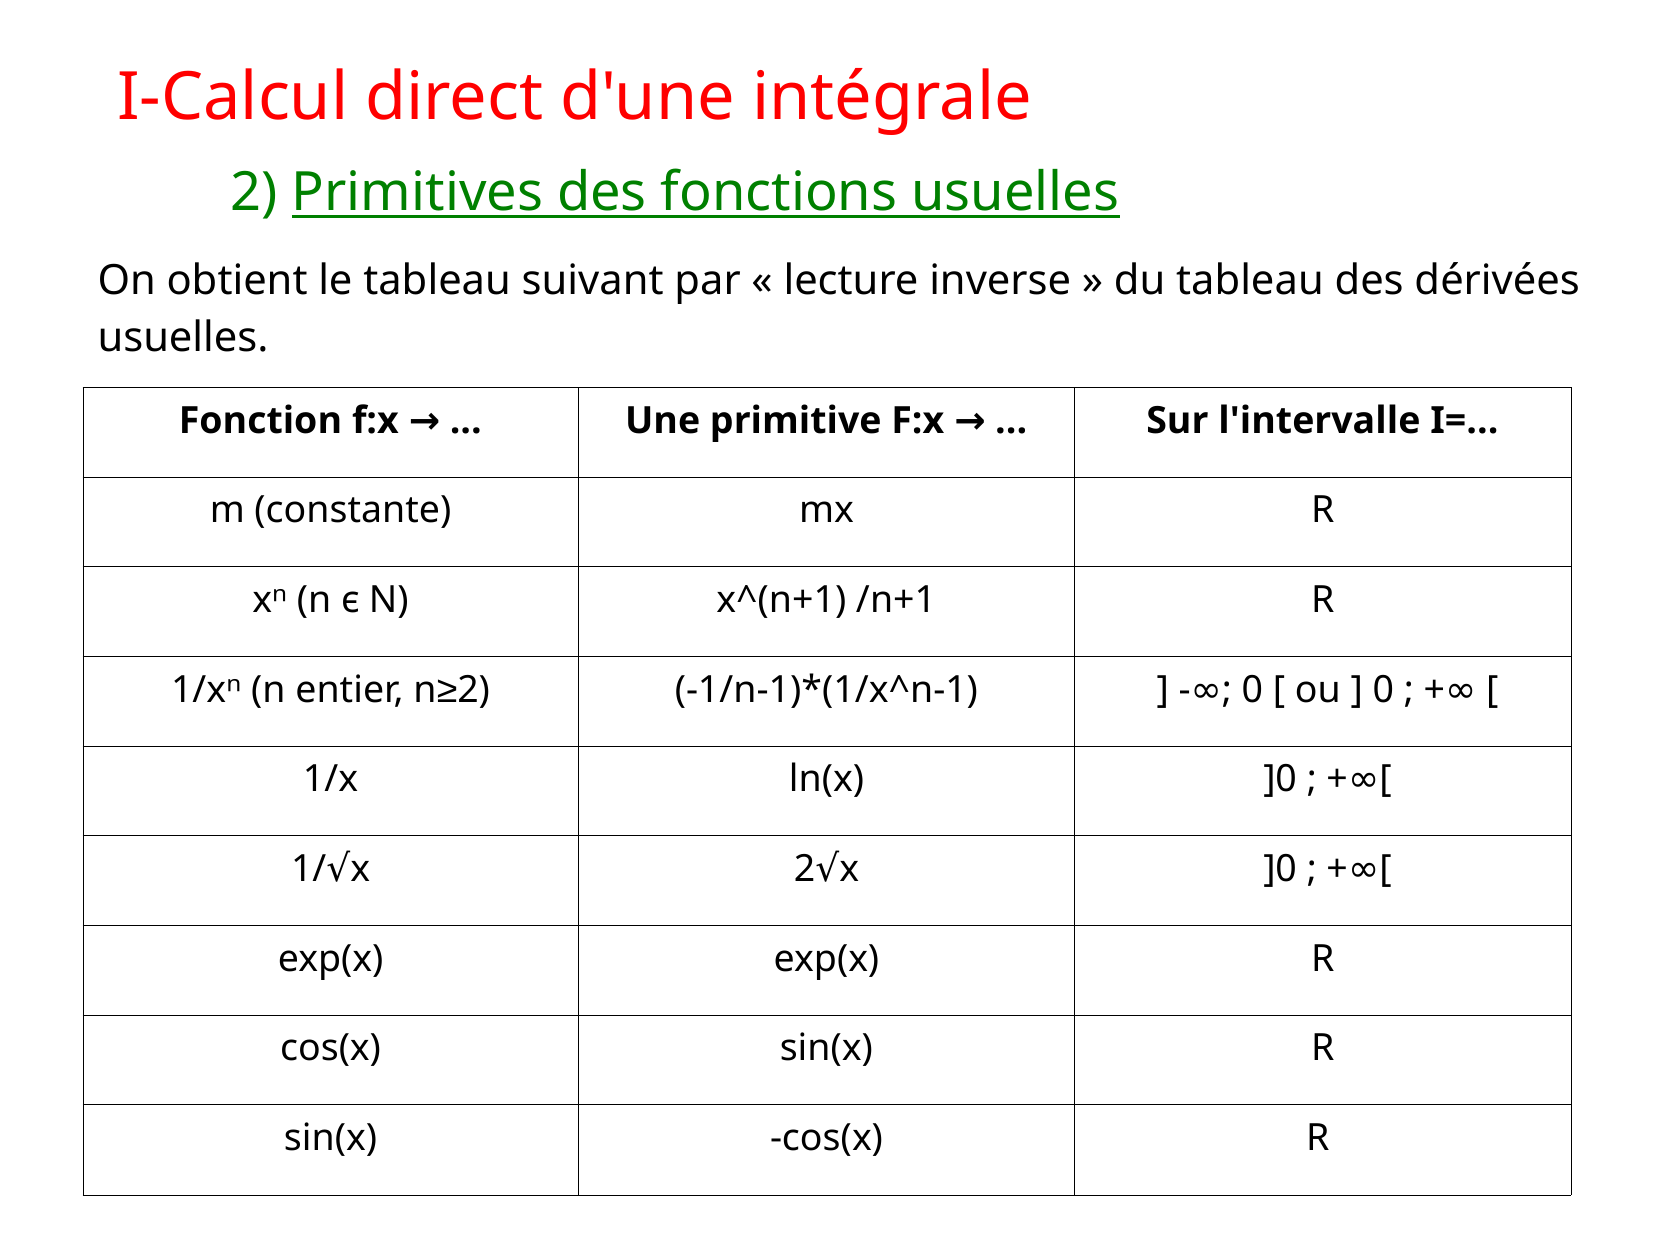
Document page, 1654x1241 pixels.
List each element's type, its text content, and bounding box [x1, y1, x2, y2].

table_cell ]0 ; +∞[ [1075, 836, 1571, 925]
table_cell exp(x) [579, 926, 1074, 1015]
text_box On obtient le tableau suivant par « lecture inverse » du tableau des dérivées usuelles. [82, 242, 1619, 374]
table_cell ] -∞; 0 [ ou ] 0 ; +∞ [ [1075, 657, 1571, 746]
table_cell R [1075, 478, 1571, 566]
table_header Fonction f:x → ... [84, 388, 578, 477]
table_cell 2√x [579, 836, 1074, 925]
table_cell 1/x [84, 747, 578, 835]
table_header Sur l'intervalle I=... [1075, 388, 1571, 477]
table_cell xⁿ (n є N) [84, 567, 578, 656]
table_cell R [1075, 1016, 1571, 1104]
table_cell 1/xⁿ (n entier, n≥2) [84, 657, 578, 746]
table_cell x^(n+1) /n+1 [579, 567, 1074, 656]
table_cell sin(x) [84, 1105, 578, 1195]
table_cell ]0 ; +∞[ [1075, 747, 1571, 835]
table_cell cos(x) [84, 1016, 578, 1104]
table_cell (-1/n-1)*(1/x^n-1) [579, 657, 1074, 746]
table_cell m (constante) [84, 478, 578, 566]
table_cell 1/√x [84, 836, 578, 925]
table_cell exp(x) [84, 926, 578, 1015]
table_cell -cos(x) [579, 1105, 1074, 1195]
title I-Calcul direct d'une intégrale 2) Primitives des fonctions usuelles [82, 35, 1571, 242]
table_cell sin(x) [579, 1016, 1074, 1104]
table_cell R [1075, 567, 1571, 656]
table_cell ln(x) [579, 747, 1074, 835]
table_header Une primitive F:x → ... [579, 388, 1074, 477]
table_cell R [1075, 1105, 1571, 1195]
table_cell R [1075, 926, 1571, 1015]
table_cell mx [579, 478, 1074, 566]
